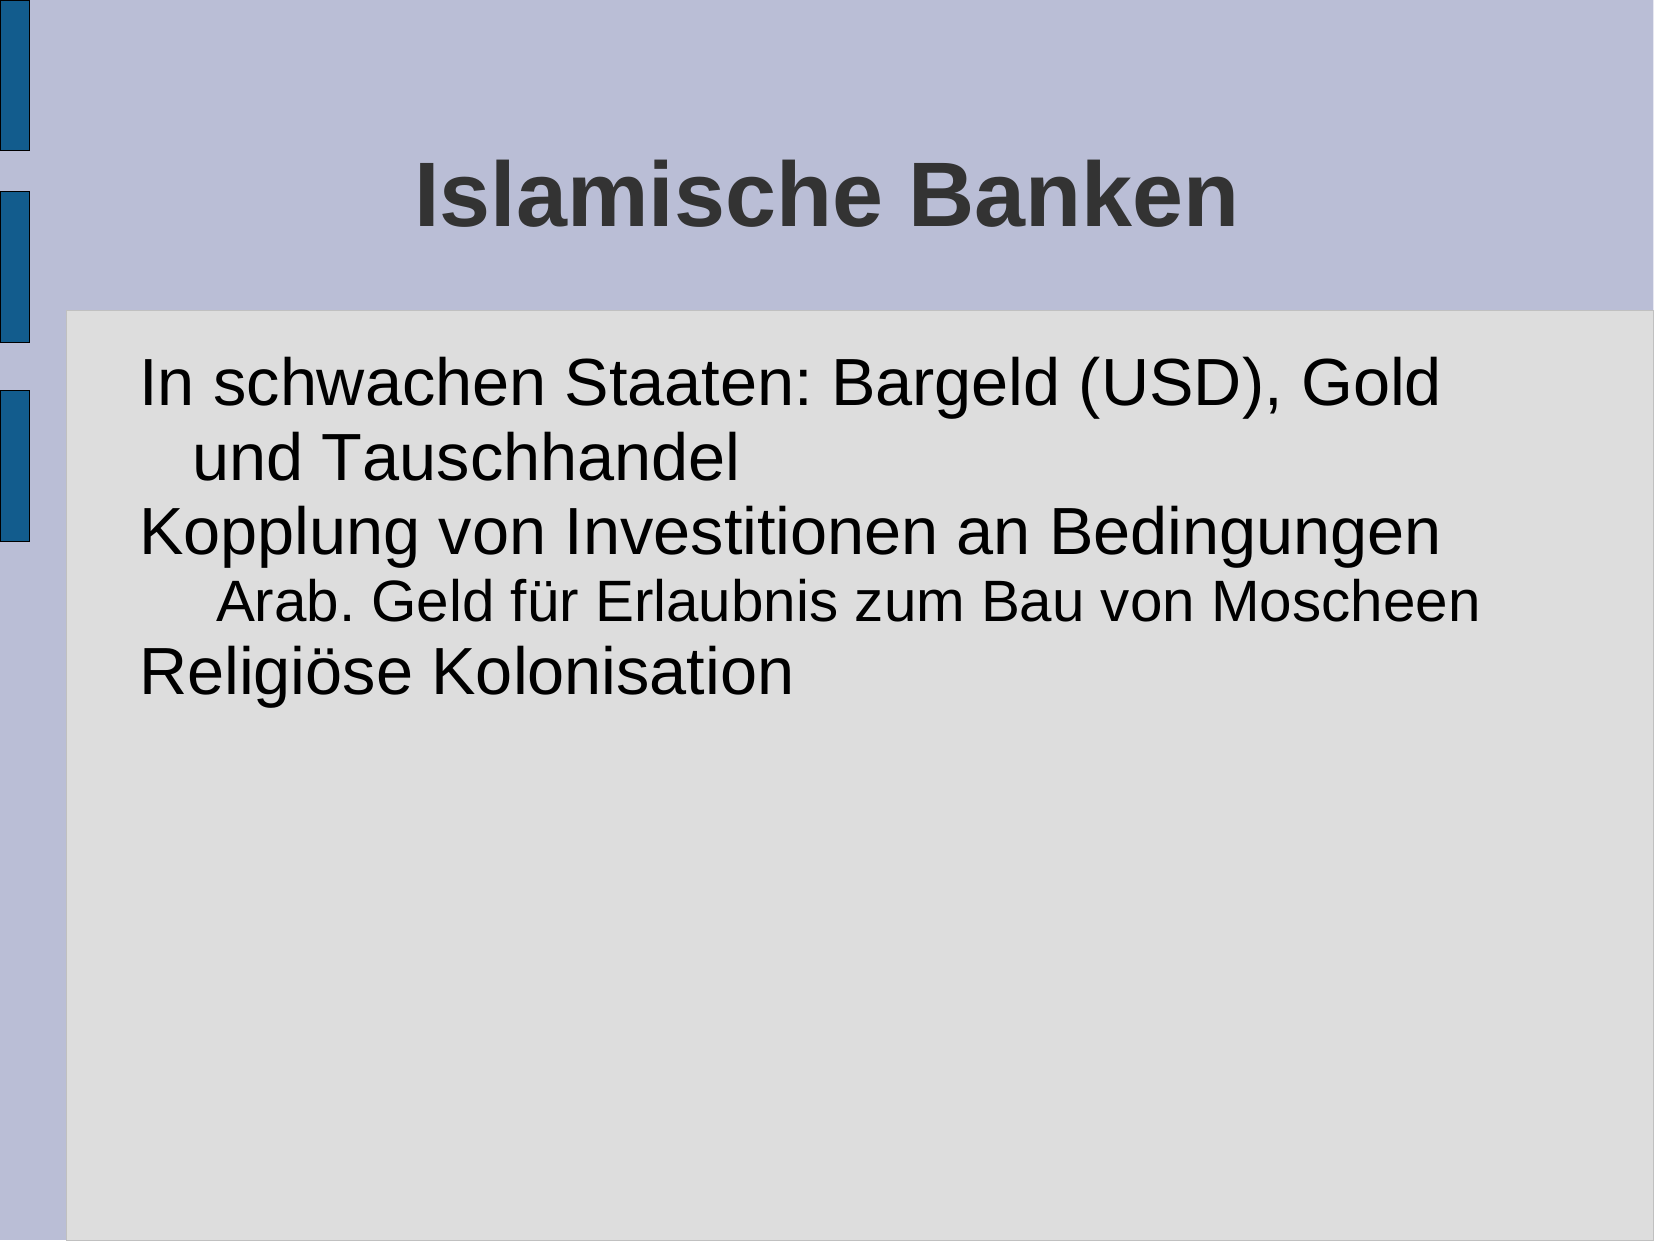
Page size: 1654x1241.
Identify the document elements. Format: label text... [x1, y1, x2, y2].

list In schwachen Staaten: Bargeld (USD), Gold und Tauschhandel Kopplung von Investitionen an Bedingungen Arab. Geld für Erlaubnis zum Bau von Moscheen Religiöse Kolonisation [121, 344, 1534, 1127]
title Islamische Banken [121, 91, 1534, 299]
